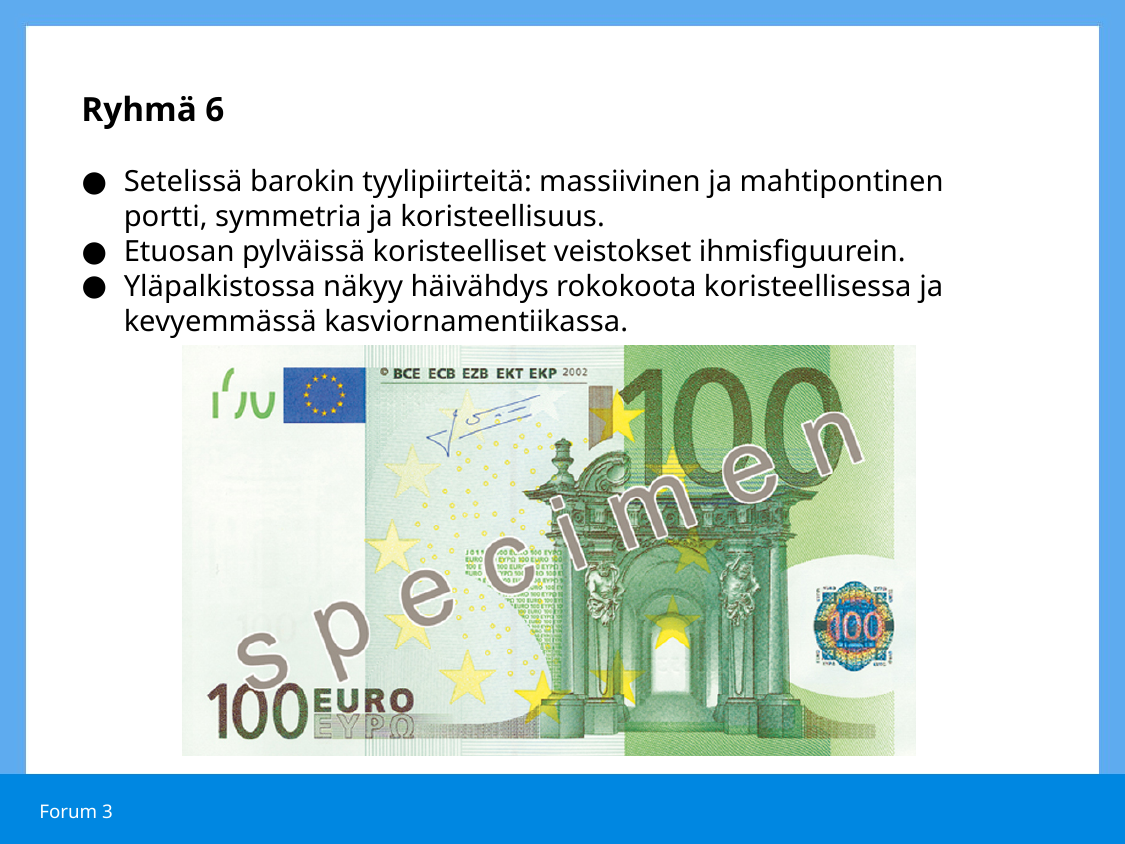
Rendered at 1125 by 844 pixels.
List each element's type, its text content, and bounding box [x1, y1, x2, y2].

list Ryhmä 6 Setelissä barokin tyylipiirteitä: massiivinen ja mahtipontinen portti, symmetria ja koristeellisuus. Etuosan pylväissä koristeelliset veistokset ihmisfiguurein. Yläpalkistossa näkyy häivähdys rokokoota koristeellisessa ja kevyemmässä kasviornamentiikassa. [56, 77, 1042, 388]
picture [0, 0, 1125, 844]
